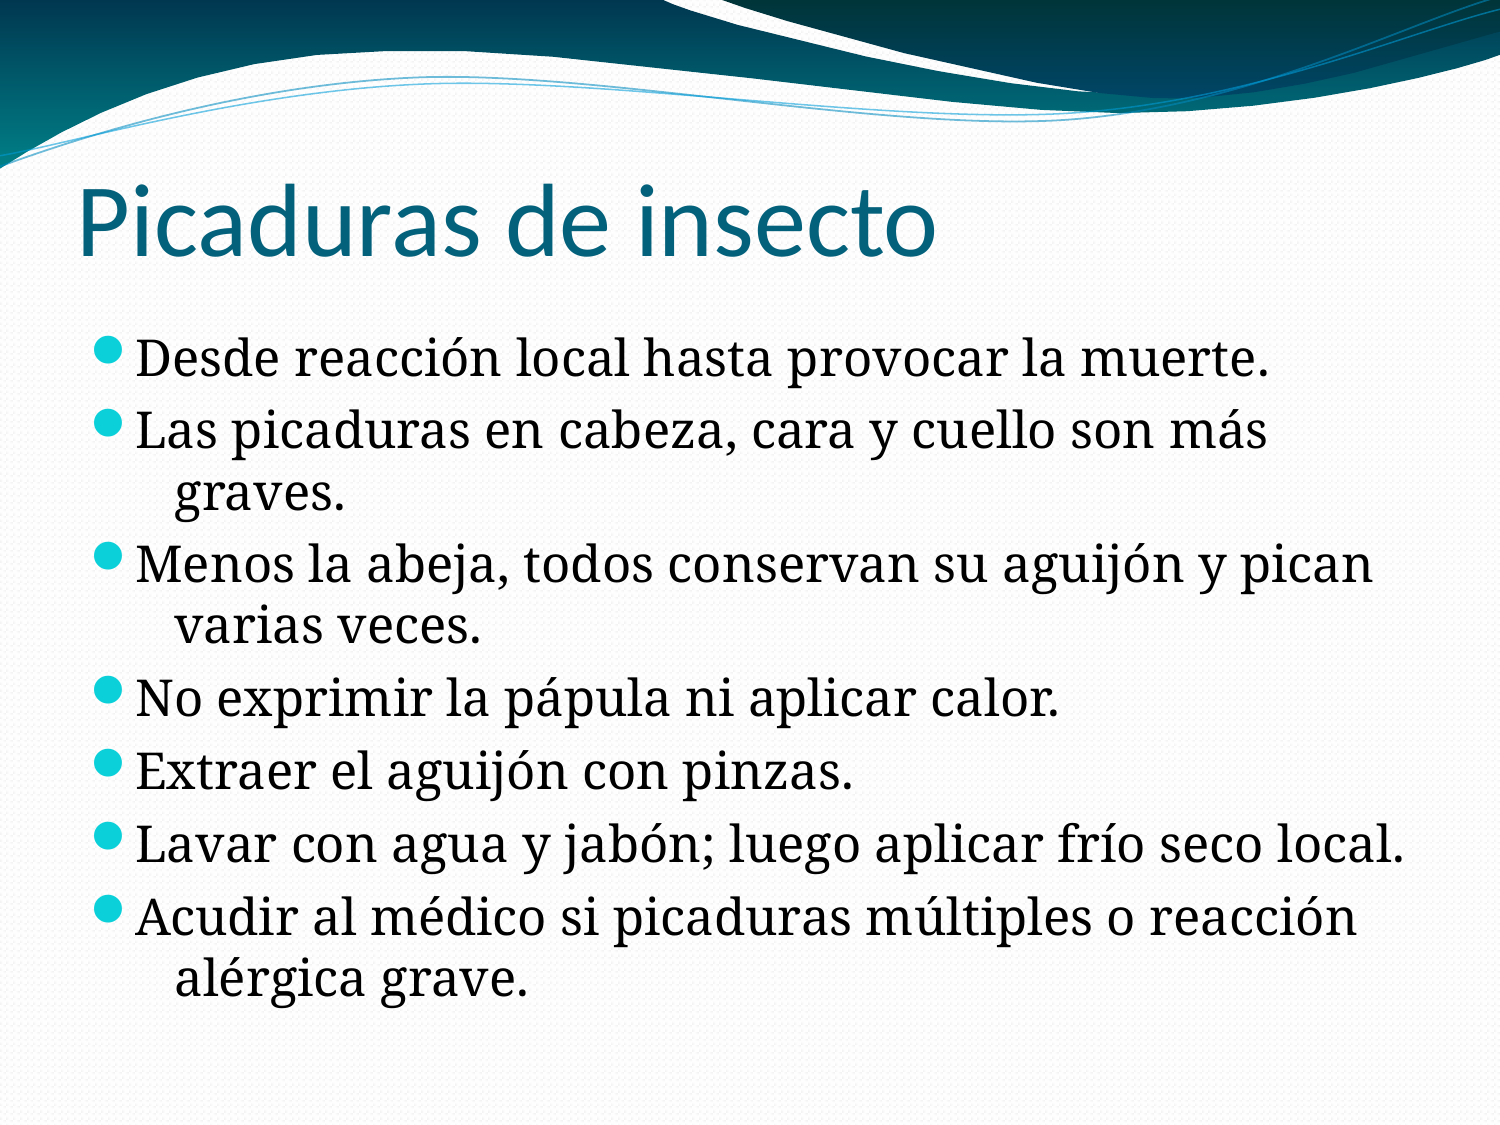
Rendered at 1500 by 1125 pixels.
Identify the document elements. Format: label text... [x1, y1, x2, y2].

title Picaduras de insecto [76, 90, 1427, 278]
list Desde reacción local hasta provocar la muerte. Las picaduras en cabeza, cara y cuello son más graves. Menos la abeja, todos conservan su aguijón y pican varias veces. No exprimir la pápula ni aplicar calor. Extraer el aguijón con pinzas. Lavar con agua y jabón; luego aplicar frío seco local. Acudir al médico si picaduras múltiples o reacción alérgica grave. [75, 317, 1426, 1038]
